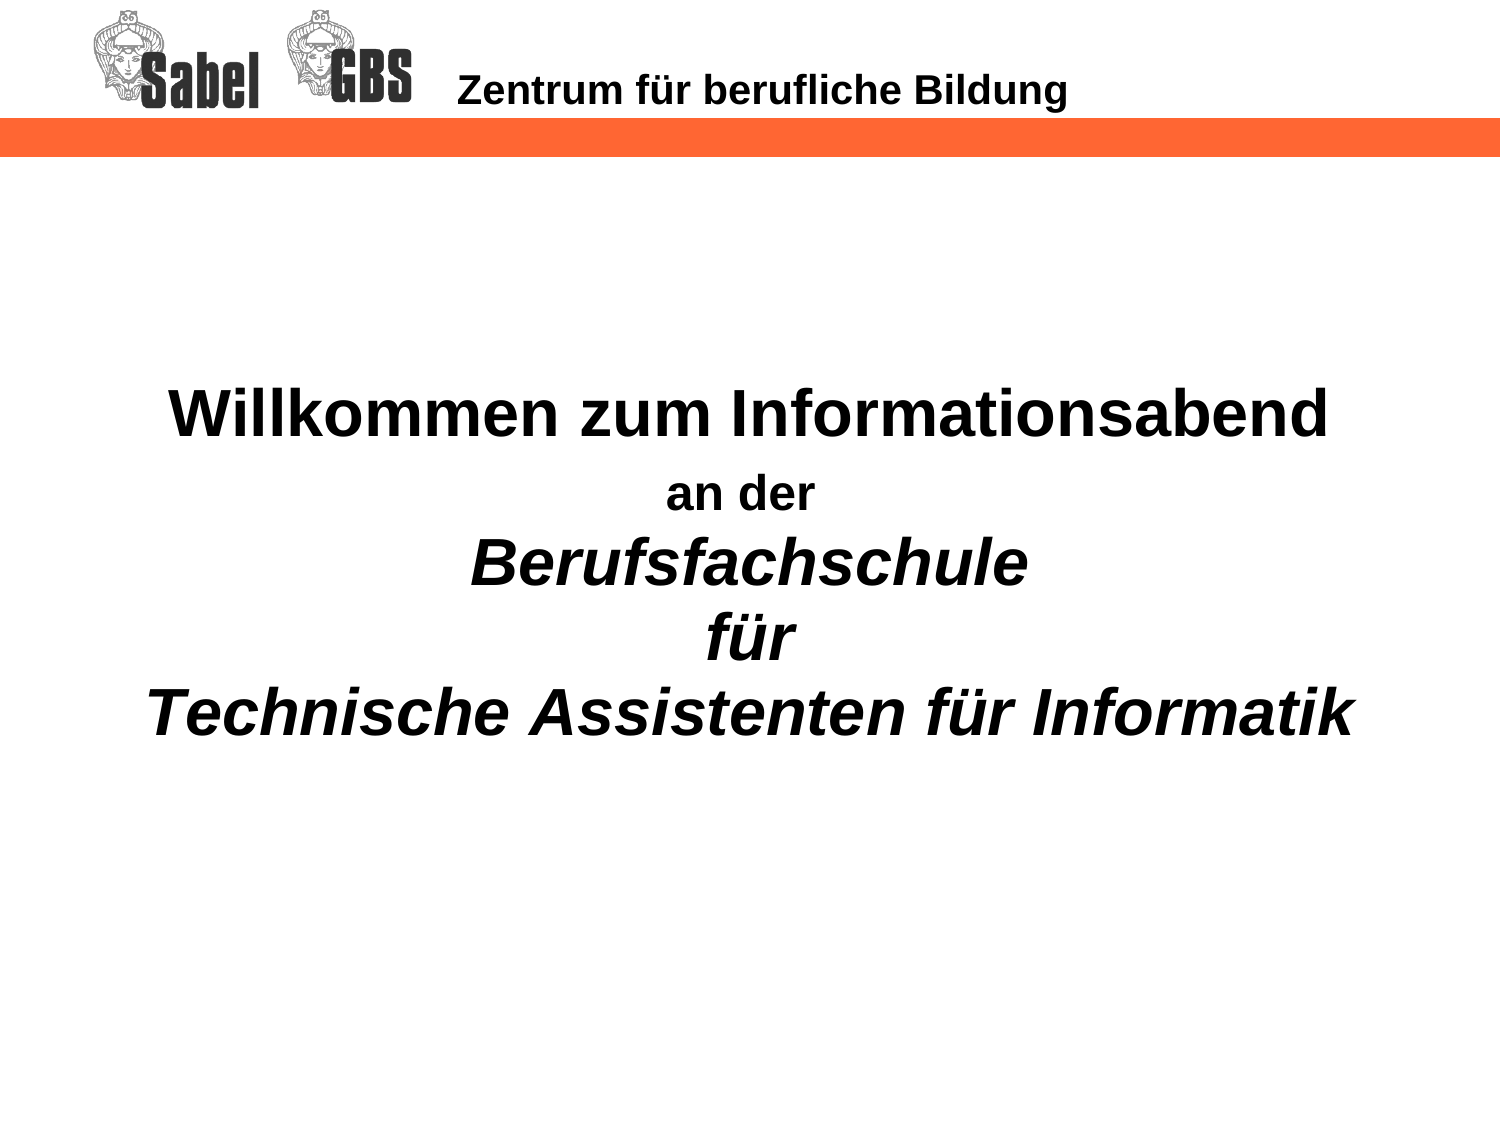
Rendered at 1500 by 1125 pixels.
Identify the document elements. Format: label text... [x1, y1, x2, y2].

picture [265, 0, 433, 113]
picture [88, 0, 264, 118]
title Willkommen zum Informationsabend an der Berufsfachschule für Technische Assistenten für Informatik [106, 367, 1394, 758]
